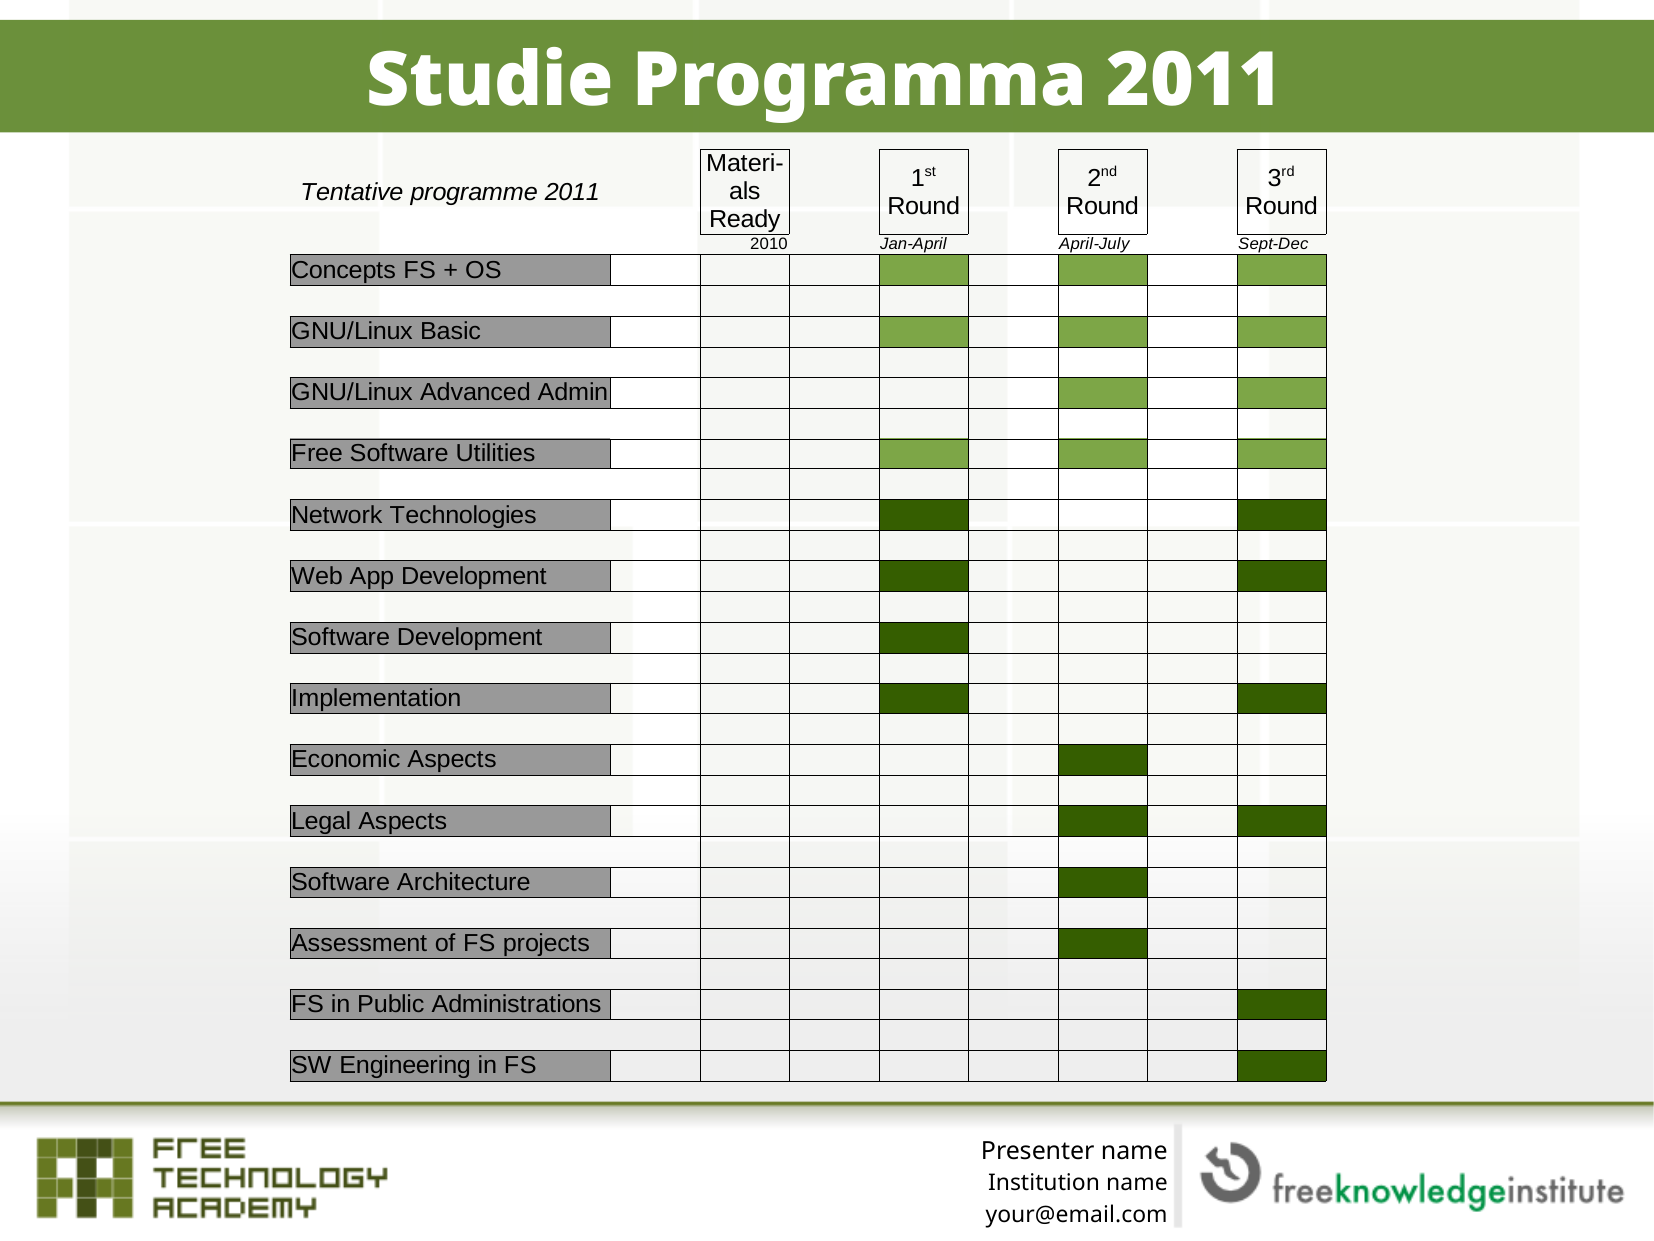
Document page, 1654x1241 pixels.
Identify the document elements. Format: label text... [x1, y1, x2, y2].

picture [0, 133, 1654, 1241]
picture [0, 0, 1654, 19]
chart [289, 149, 1328, 1100]
title Studie Programma 2011 [37, 32, 1613, 120]
